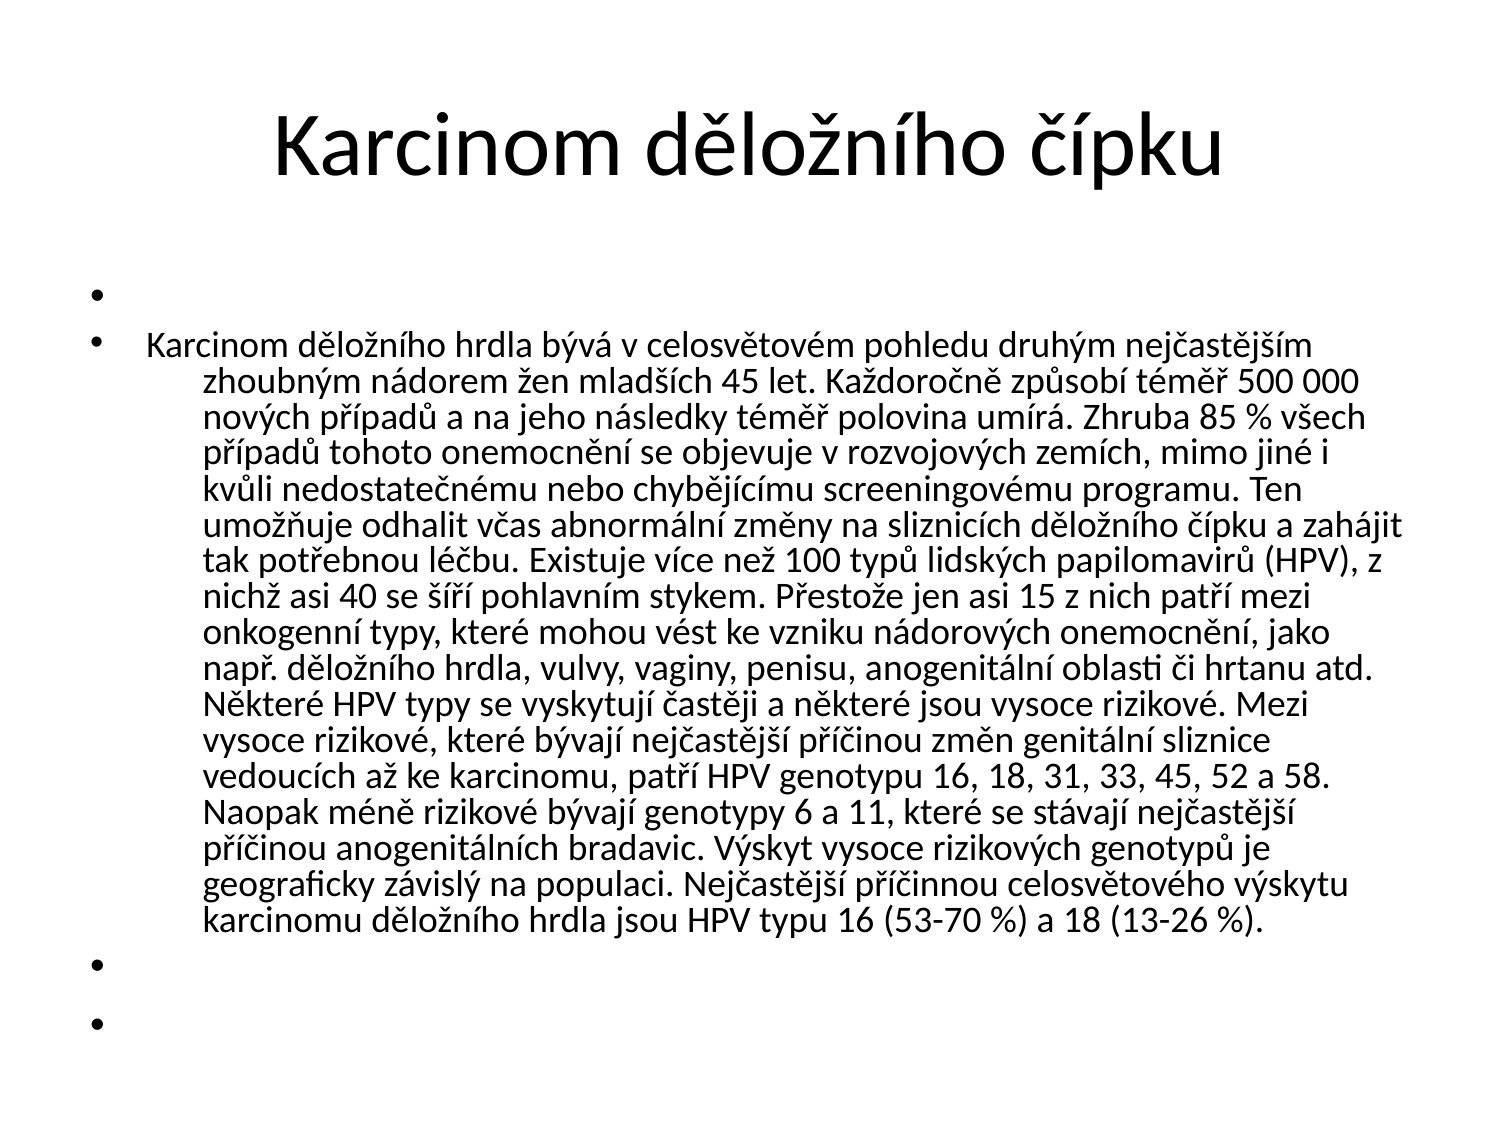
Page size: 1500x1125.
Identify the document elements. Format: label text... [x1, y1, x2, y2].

list Karcinom děložního hrdla bývá v celosvětovém pohledu druhým nejčastějším zhoubným nádorem žen mladších 45 let. Každoročně způsobí téměř 500 000 nových případů a na jeho následky téměř polovina umírá. Zhruba 85 % všech případů tohoto onemocnění se objevuje v rozvojových zemích, mimo jiné i kvůli nedostatečnému nebo chybějícímu screeningovému programu. Ten umožňuje odhalit včas abnormální změny na sliznicích děložního čípku a zahájit tak potřebnou léčbu. Existuje více než 100 typů lidských papilomavirů (HPV), z nichž asi 40 se šíří pohlavním stykem. Přestože jen asi 15 z nich patří mezi onkogenní typy, které mohou vést ke vzniku nádorových onemocnění, jako např. děložního hrdla, vulvy, vaginy, penisu, anogenitální oblasti či hrtanu atd. Některé HPV typy se vyskytují častěji a některé jsou vysoce rizikové. Mezi vysoce rizikové, které bývají nejčastější příčinou změn genitální sliznice vedoucích až ke karcinomu, patří HPV genotypu 16, 18, 31, 33, 45, 52 a 58. Naopak méně rizikové bývají genotypy 6 a 11, které se stávají nejčastější příčinou anogenitálních bradavic. Výskyt vysoce rizikových genotypů je geograficky závislý na populaci. Nejčastější příčinnou celosvětového výskytu karcinomu děložního hrdla jsou HPV typu 16 (53-70 %) a 18 (13-26 %). [75, 262, 1426, 1005]
title Karcinom děložního čípku [75, 45, 1426, 233]
